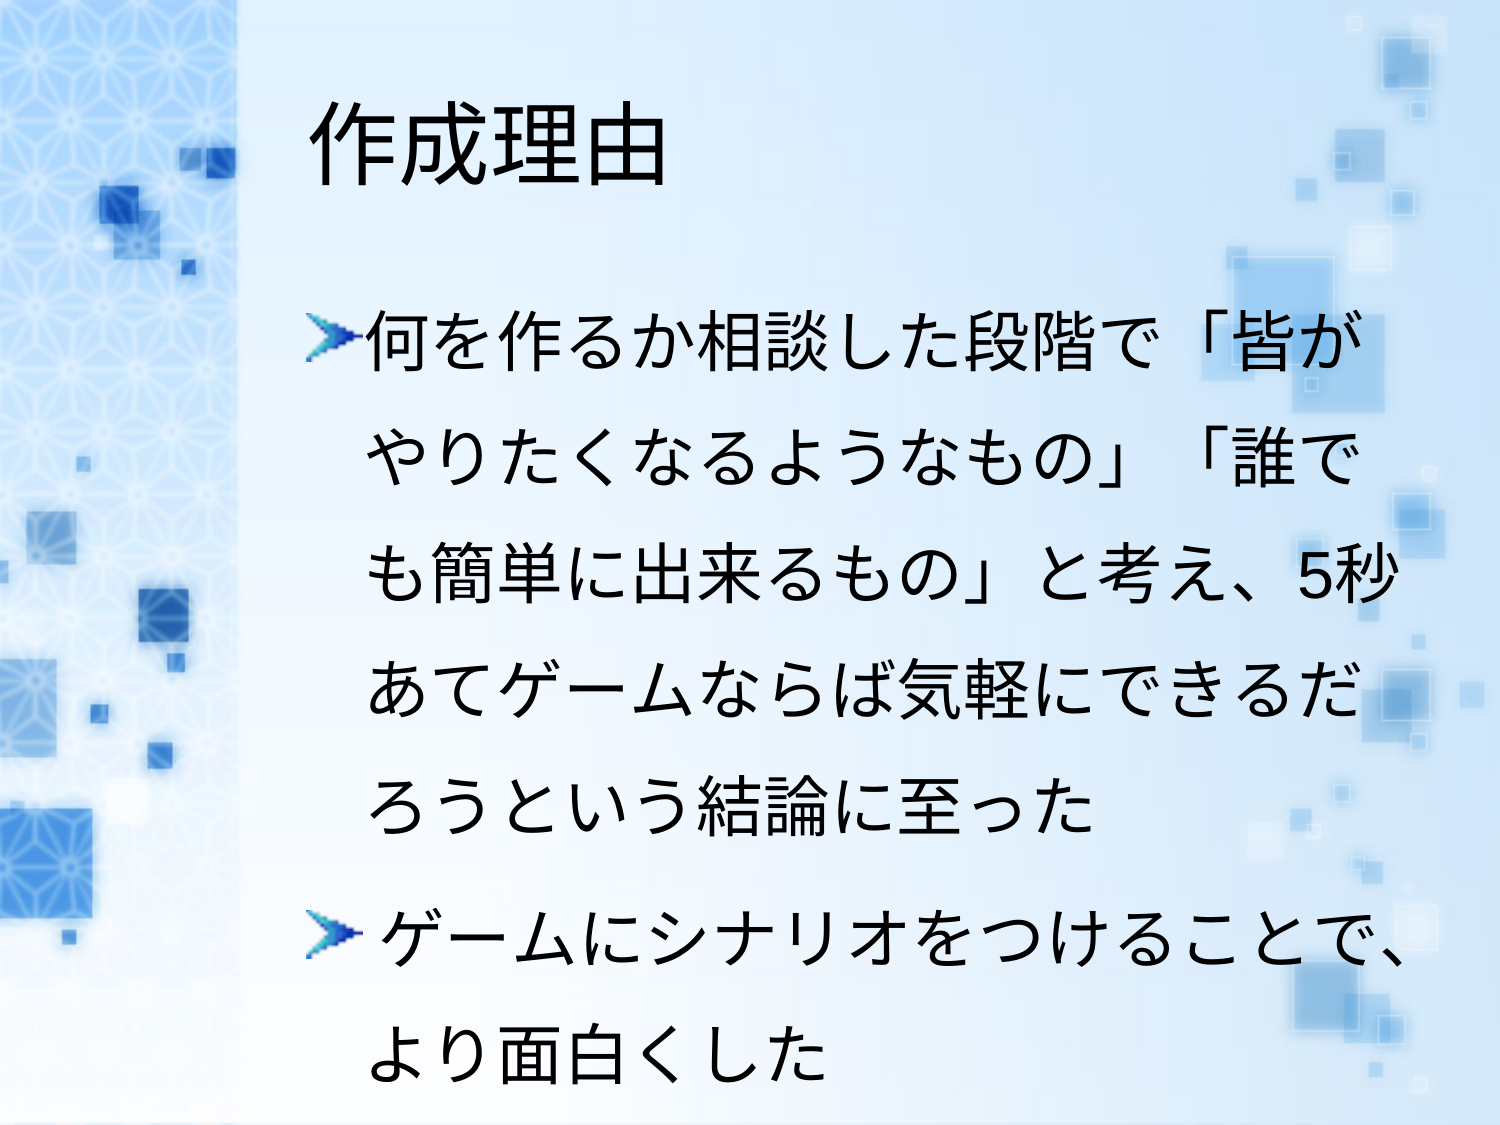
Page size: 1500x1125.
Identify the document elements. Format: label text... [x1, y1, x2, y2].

list 何を作るか相談した段階で「皆がやりたくなるようなもの」「誰でも簡単に出来るもの」と考え、5秒あてゲームならば気軽にできるだろうという結論に至った ゲームにシナリオをつけることで、より面白くした [292, 262, 1426, 1006]
picture [0, 0, 1500, 1125]
title 作成理由 [292, 45, 1426, 233]
